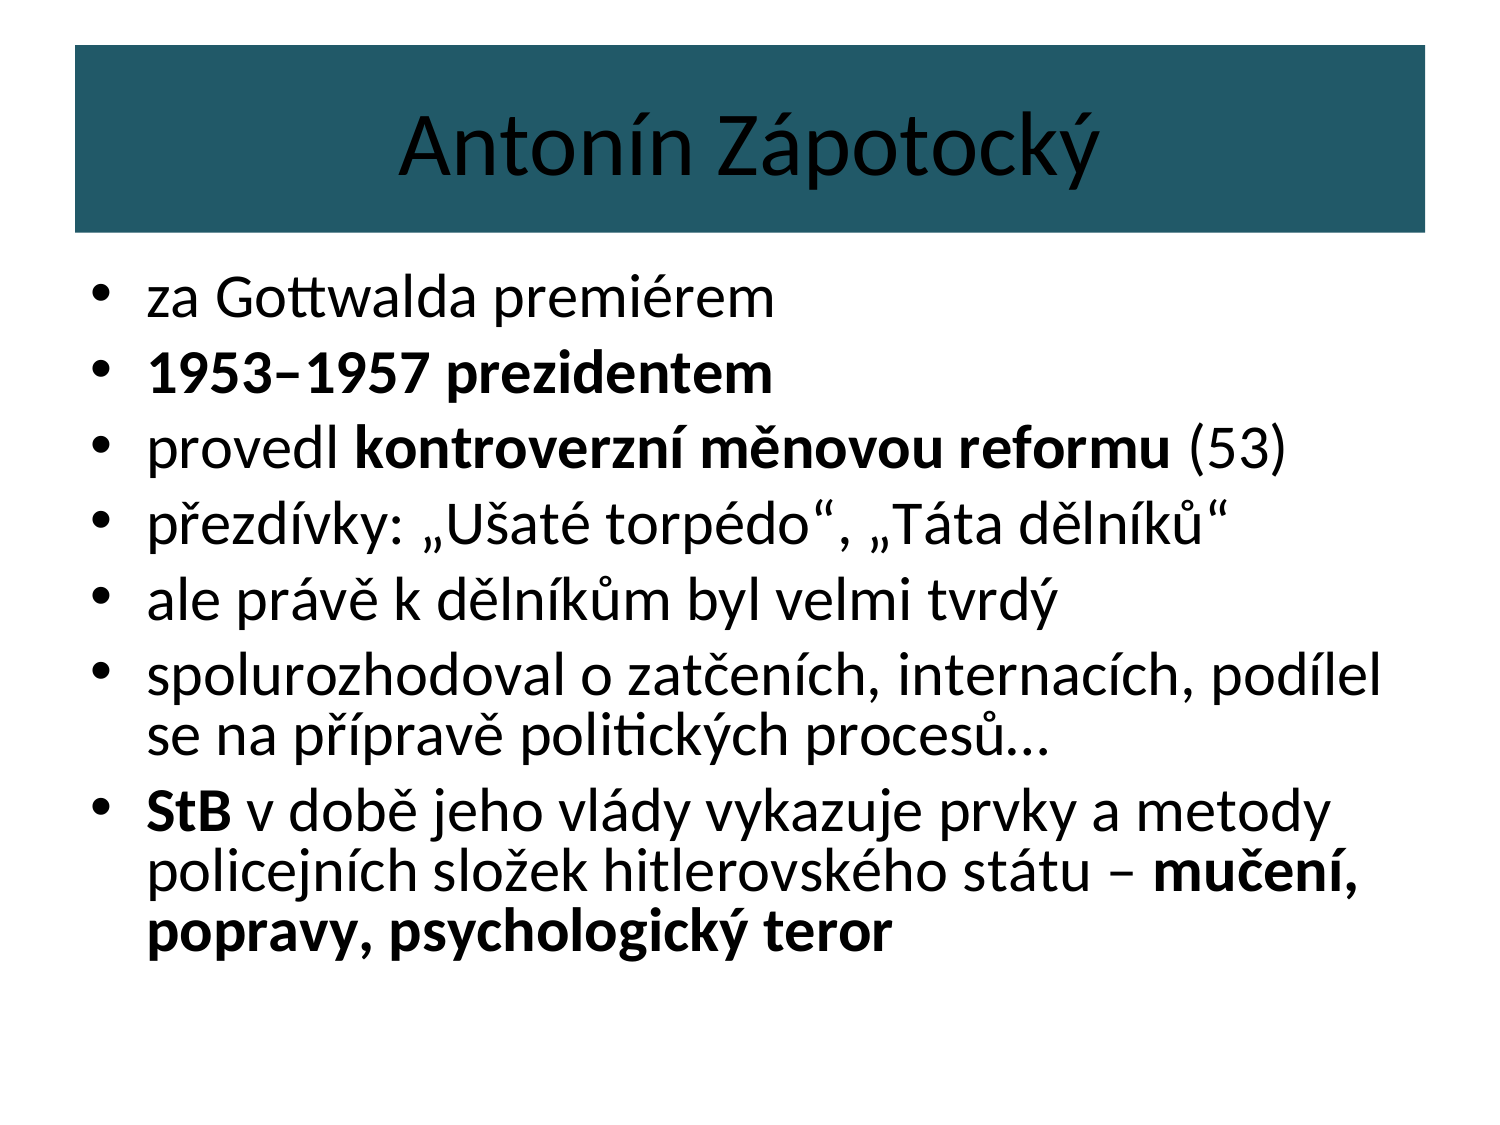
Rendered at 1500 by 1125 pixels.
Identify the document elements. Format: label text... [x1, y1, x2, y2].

list za Gottwalda premiérem 1953–1957 prezidentem provedl kontroverzní měnovou reformu (53) přezdívky: „Ušaté torpédo“, „Táta dělníků“ ale právě k dělníkům byl velmi tvrdý spolurozhodoval o zatčeních, internacích, podílel se na přípravě politických procesů… StB v době jeho vlády vykazuje prvky a metody policejních složek hitlerovského státu – mučení, popravy, psychologický teror [75, 262, 1426, 1006]
title Antonín Zápotocký [75, 45, 1426, 233]
